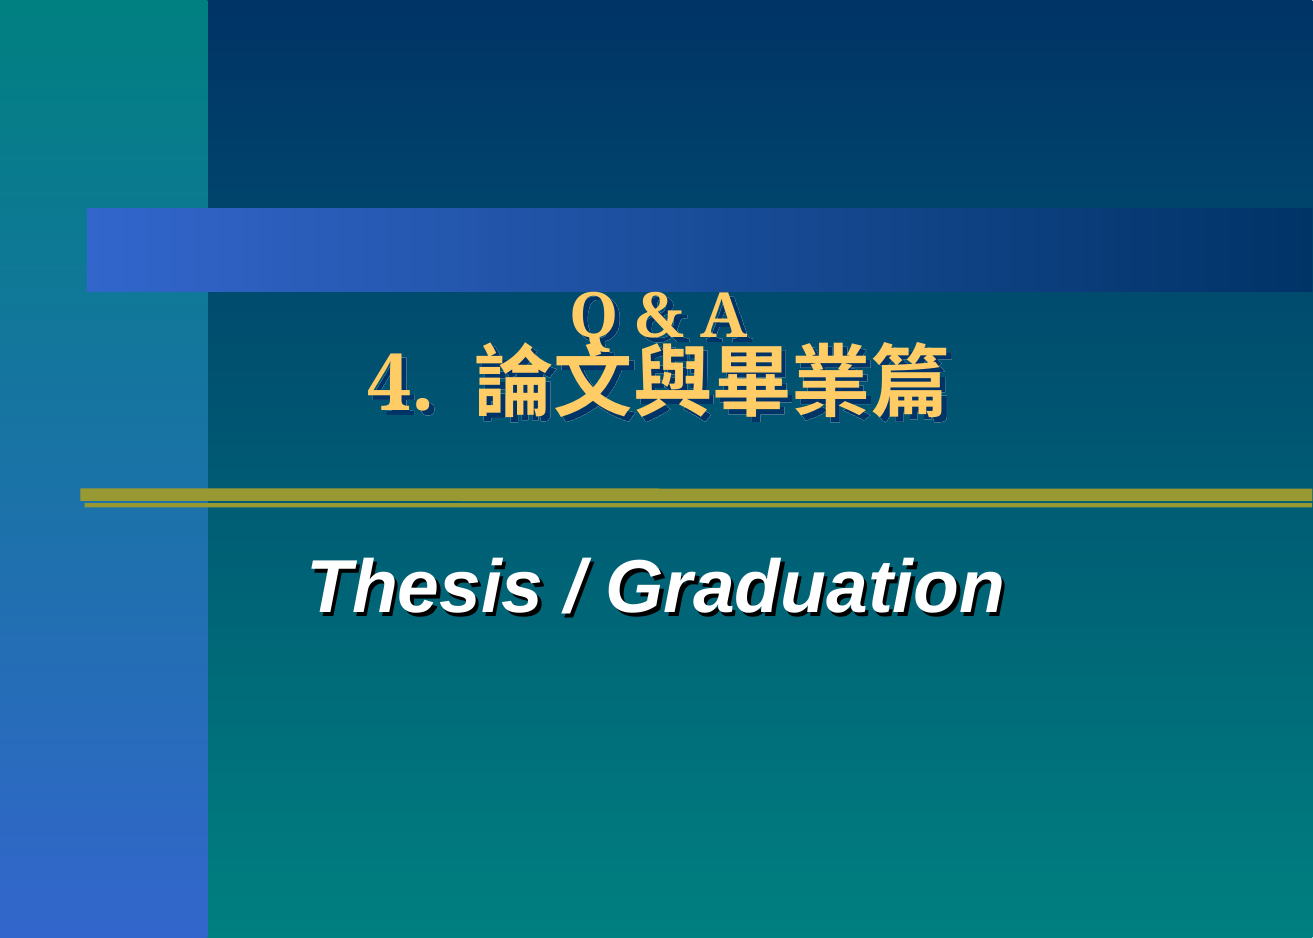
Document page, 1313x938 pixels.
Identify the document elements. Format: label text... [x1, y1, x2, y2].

text_box Q & A 4. 論文與畢業篇 [101, 280, 1217, 436]
text_box Thesis / Graduation [197, 531, 1116, 863]
text_box [0, 0, 1312, 938]
